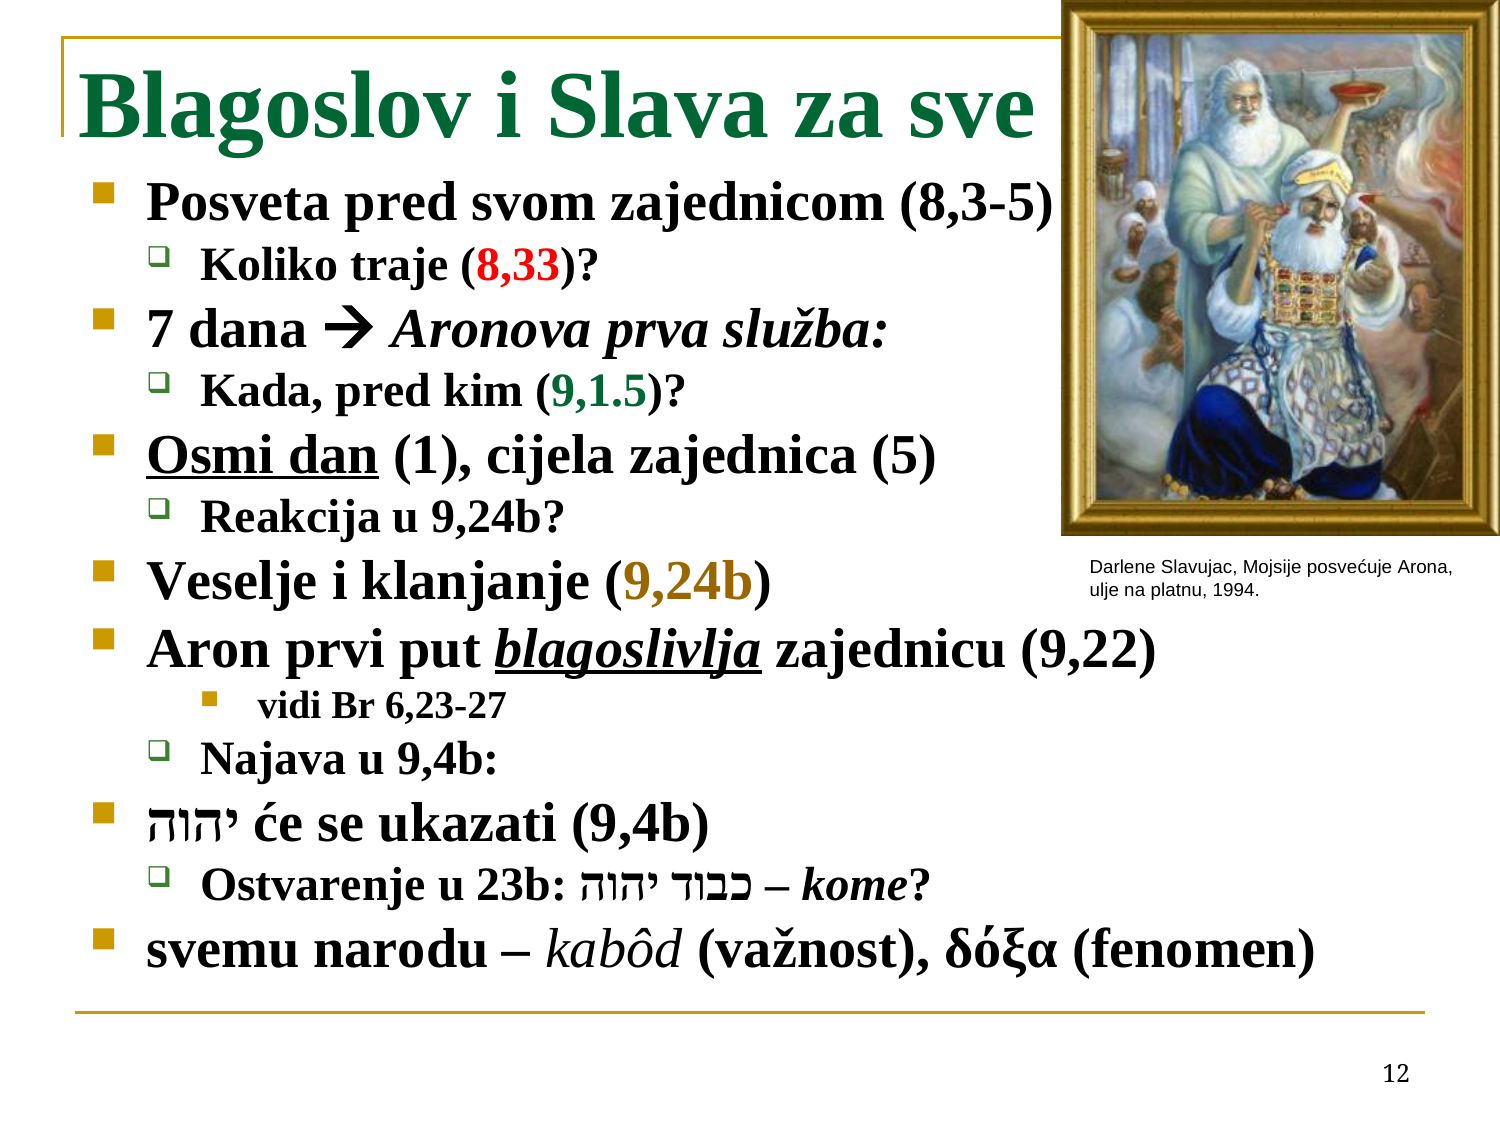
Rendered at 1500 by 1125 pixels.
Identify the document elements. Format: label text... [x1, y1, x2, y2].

text_box <number> [1074, 1024, 1426, 1100]
picture [1061, 0, 1500, 536]
list Posveta pred svom zajednicom (8,3-5) Koliko traje (8,33)? 7 dana  Aronova prva služba: Kada, pred kim (9,1.5)? Osmi dan (1), cijela zajednica (5) Reakcija u 9,24b? Veselje i klanjanje (9,24b) Aron prvi put blagoslivlja zajednicu (9,22) vidi Br 6,23-27 Najava u 9,4b: יהוה će se ukazati (9,4b) Ostvarenje u 23b: כבוד יהוה – kome? svemu narodu – kabôd (važnost), δόξα (fenomen) [75, 170, 1500, 1013]
title Blagoslov i Slava za sve [63, 33, 1061, 221]
text_box Darlene Slavujac, Mojsije posvećuje Arona, ulje na platnu, 1994. [1074, 547, 1498, 608]
